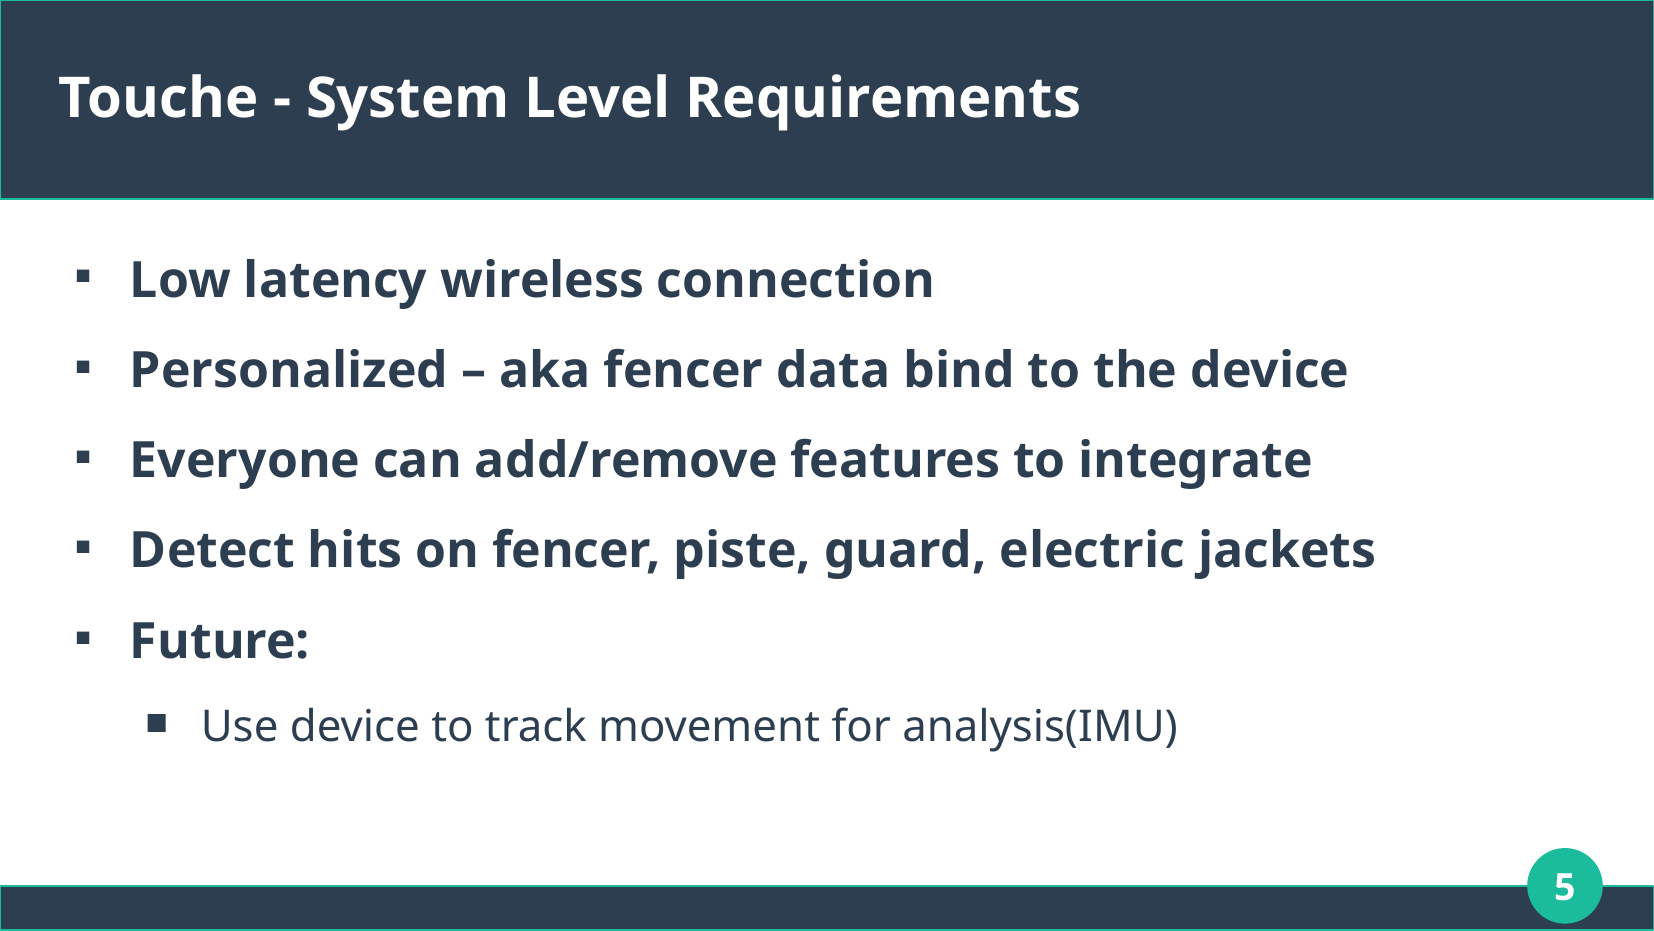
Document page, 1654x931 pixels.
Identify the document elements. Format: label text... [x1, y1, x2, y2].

list Low latency wireless connection Personalized – aka fencer data bind to the device Everyone can add/remove features to integrate Detect hits on fencer, piste, guard, electric jackets Future: Use device to track movement for analysis(IMU) [59, 243, 1595, 864]
title Touche - System Level Requirements [59, 37, 1595, 156]
